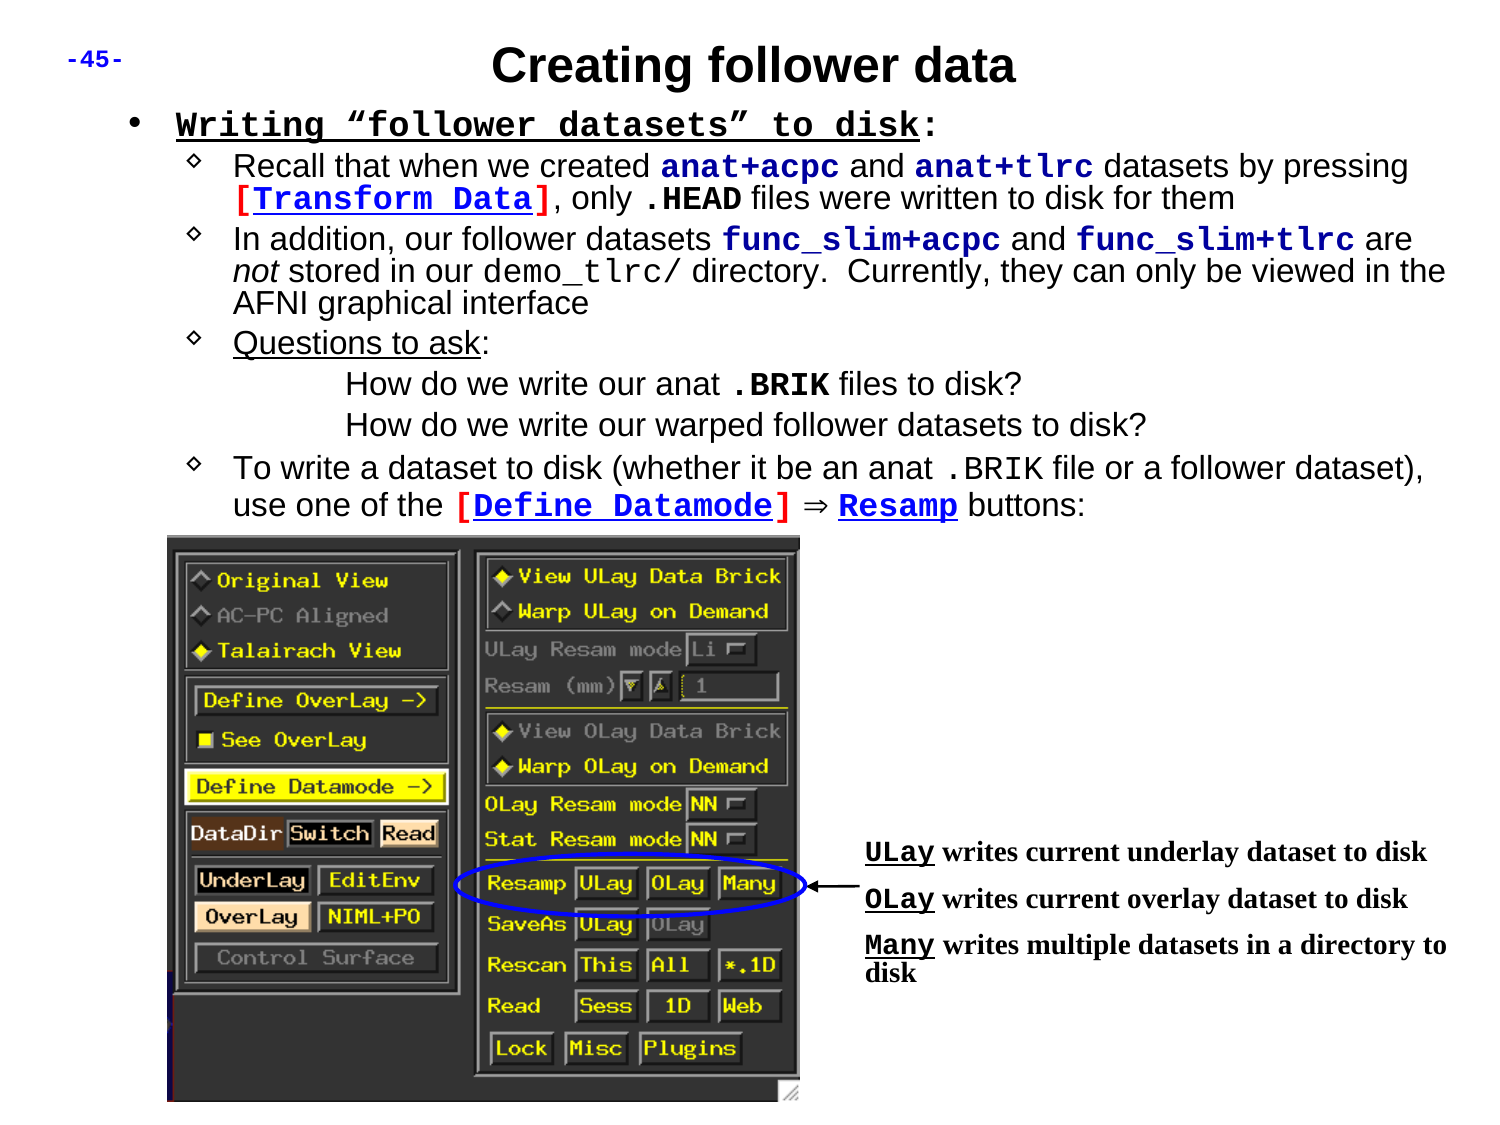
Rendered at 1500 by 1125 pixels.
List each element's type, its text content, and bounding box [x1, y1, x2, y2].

text_box Writing “follower datasets” to disk: Recall that when we created anat+acpc and anat+tlrc datasets by pressing [Transform Data], only .HEAD files were written to disk for them In addition, our follower datasets func_slim+acpc and func_slim+tlrc are not stored in our demo_tlrc/ directory. Currently, they can only be viewed in the AFNI graphical interface Questions to ask: How do we write our anat .BRIK files to disk? How do we write our warped follower datasets to disk? To write a dataset to disk (whether it be an anat .BRIK file or a follower dataset), use one of the [Define Datamode]  Resamp buttons: [112, 93, 1463, 619]
picture [167, 535, 800, 1102]
text_box Creating follower data [116, 20, 1392, 106]
text_box ULay writes current underlay dataset to disk OLay writes current overlay dataset to disk Many writes multiple datasets in a directory to disk [849, 831, 1476, 996]
picture [458, 856, 800, 914]
